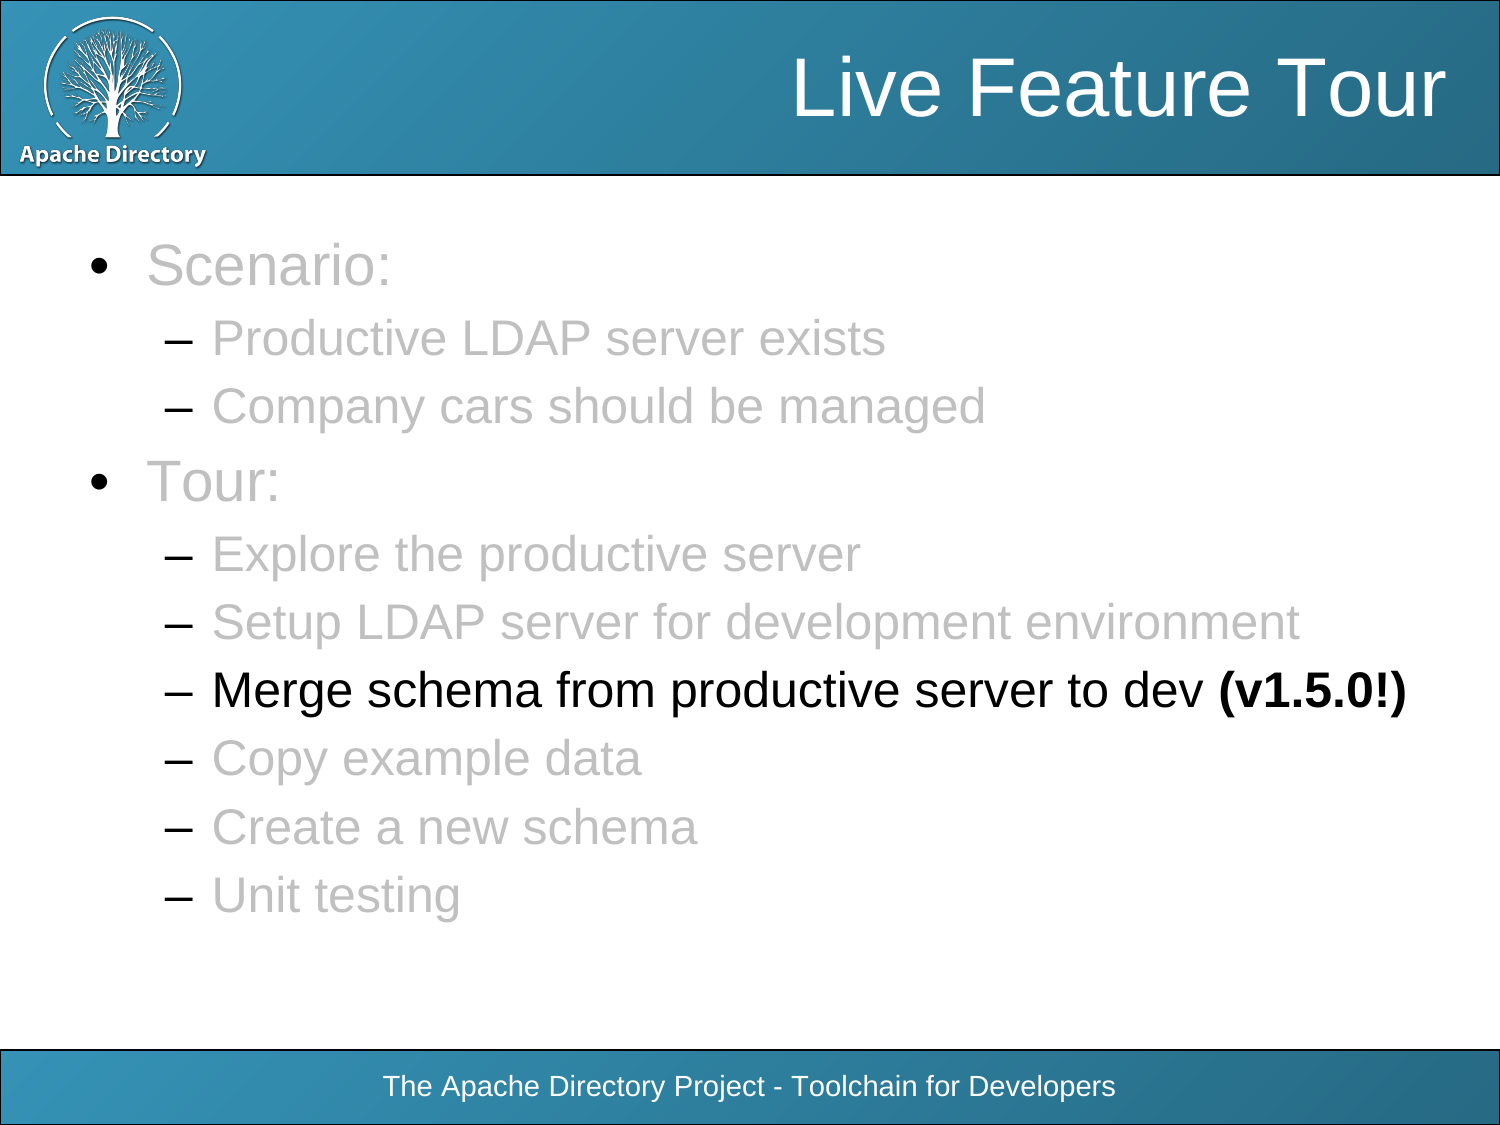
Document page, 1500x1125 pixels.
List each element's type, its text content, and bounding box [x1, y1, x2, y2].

list Scenario: Productive LDAP server exists Company cars should be managed Tour: Explore the productive server Setup LDAP server for development environment Merge schema from productive server to dev (v1.5.0!) Copy example data Create a new schema Unit testing [75, 224, 1426, 1013]
title Live Feature Tour [237, 12, 1463, 163]
picture [12, 12, 213, 173]
